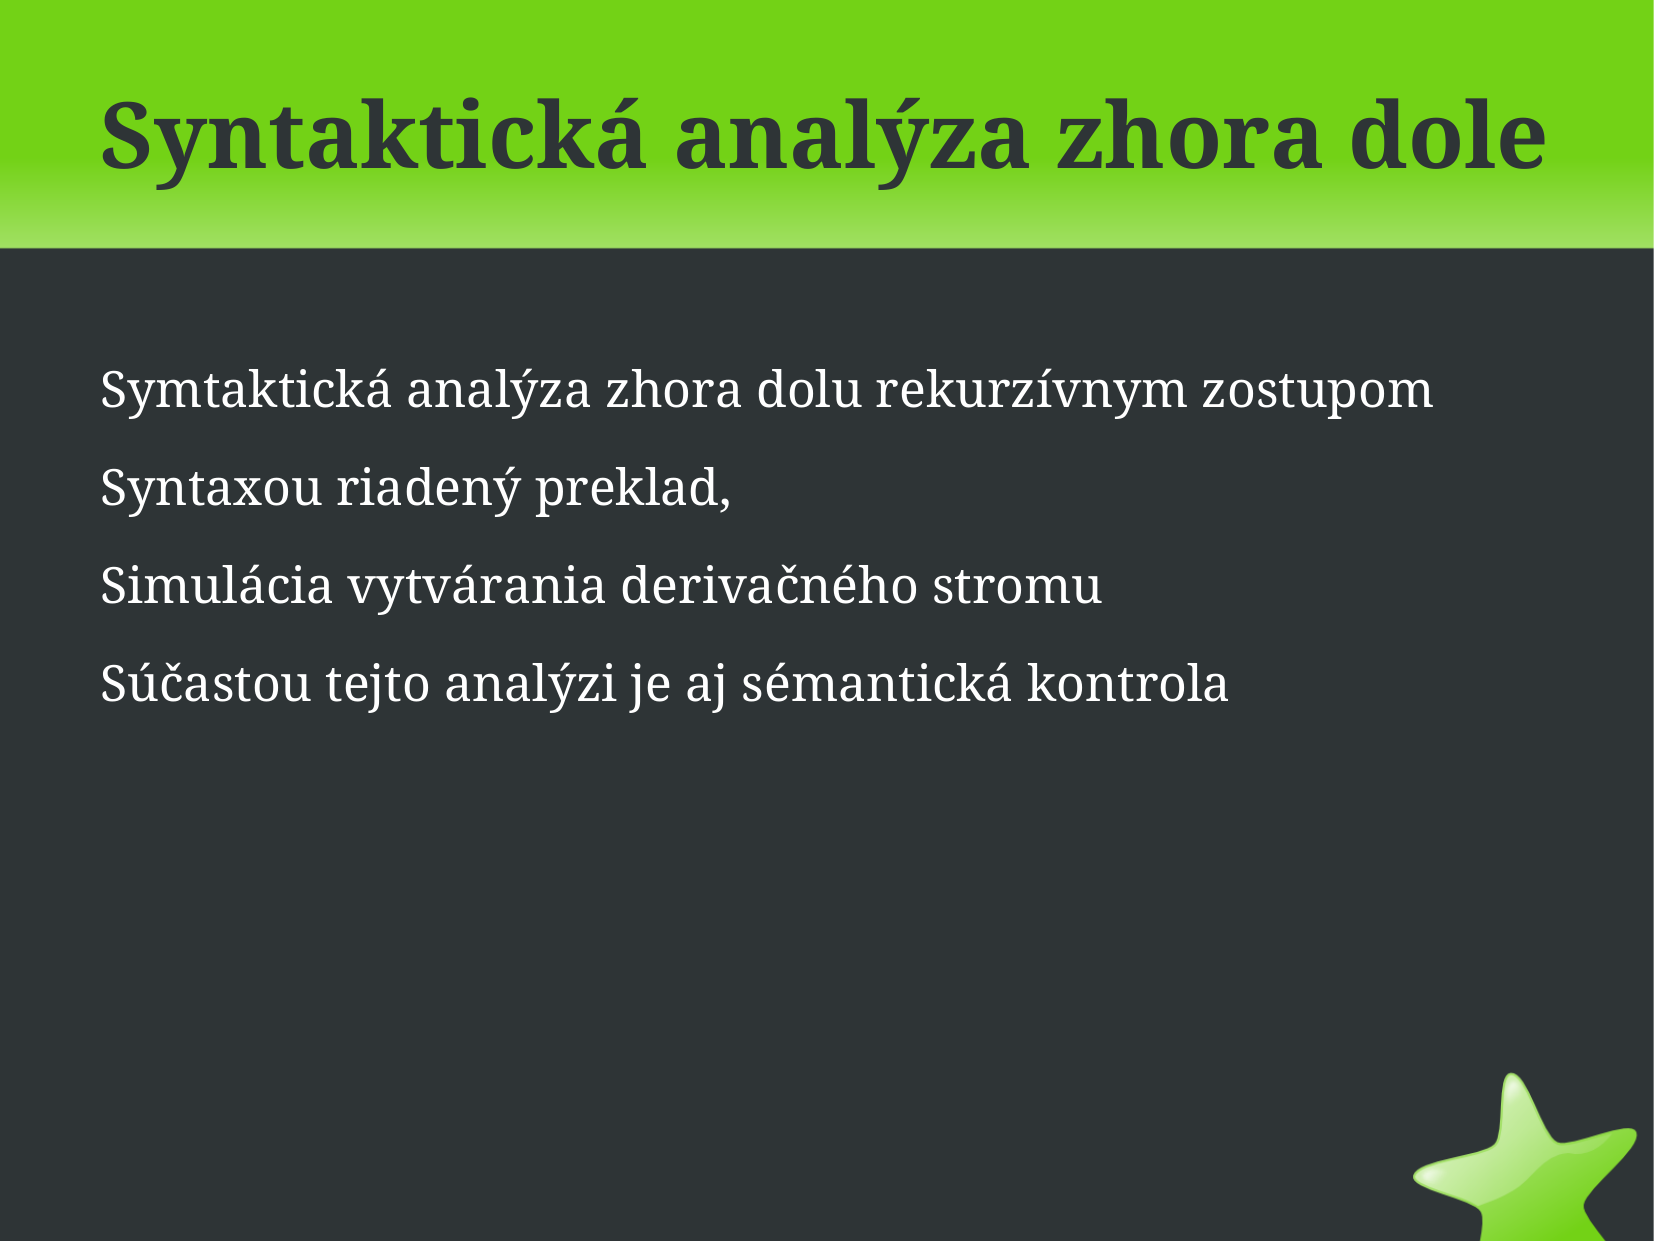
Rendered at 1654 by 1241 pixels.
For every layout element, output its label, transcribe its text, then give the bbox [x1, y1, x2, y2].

list Symtaktická analýza zhora dolu rekurzívnym zostupom Syntaxou riadený preklad, Simulácia vytvárania derivačného stromu Súčastou tejto analýzi je aj sémantická kontrola [82, 354, 1571, 1109]
title Syntaktická analýza zhora dole [76, 29, 1565, 237]
picture [0, 0, 1654, 1241]
